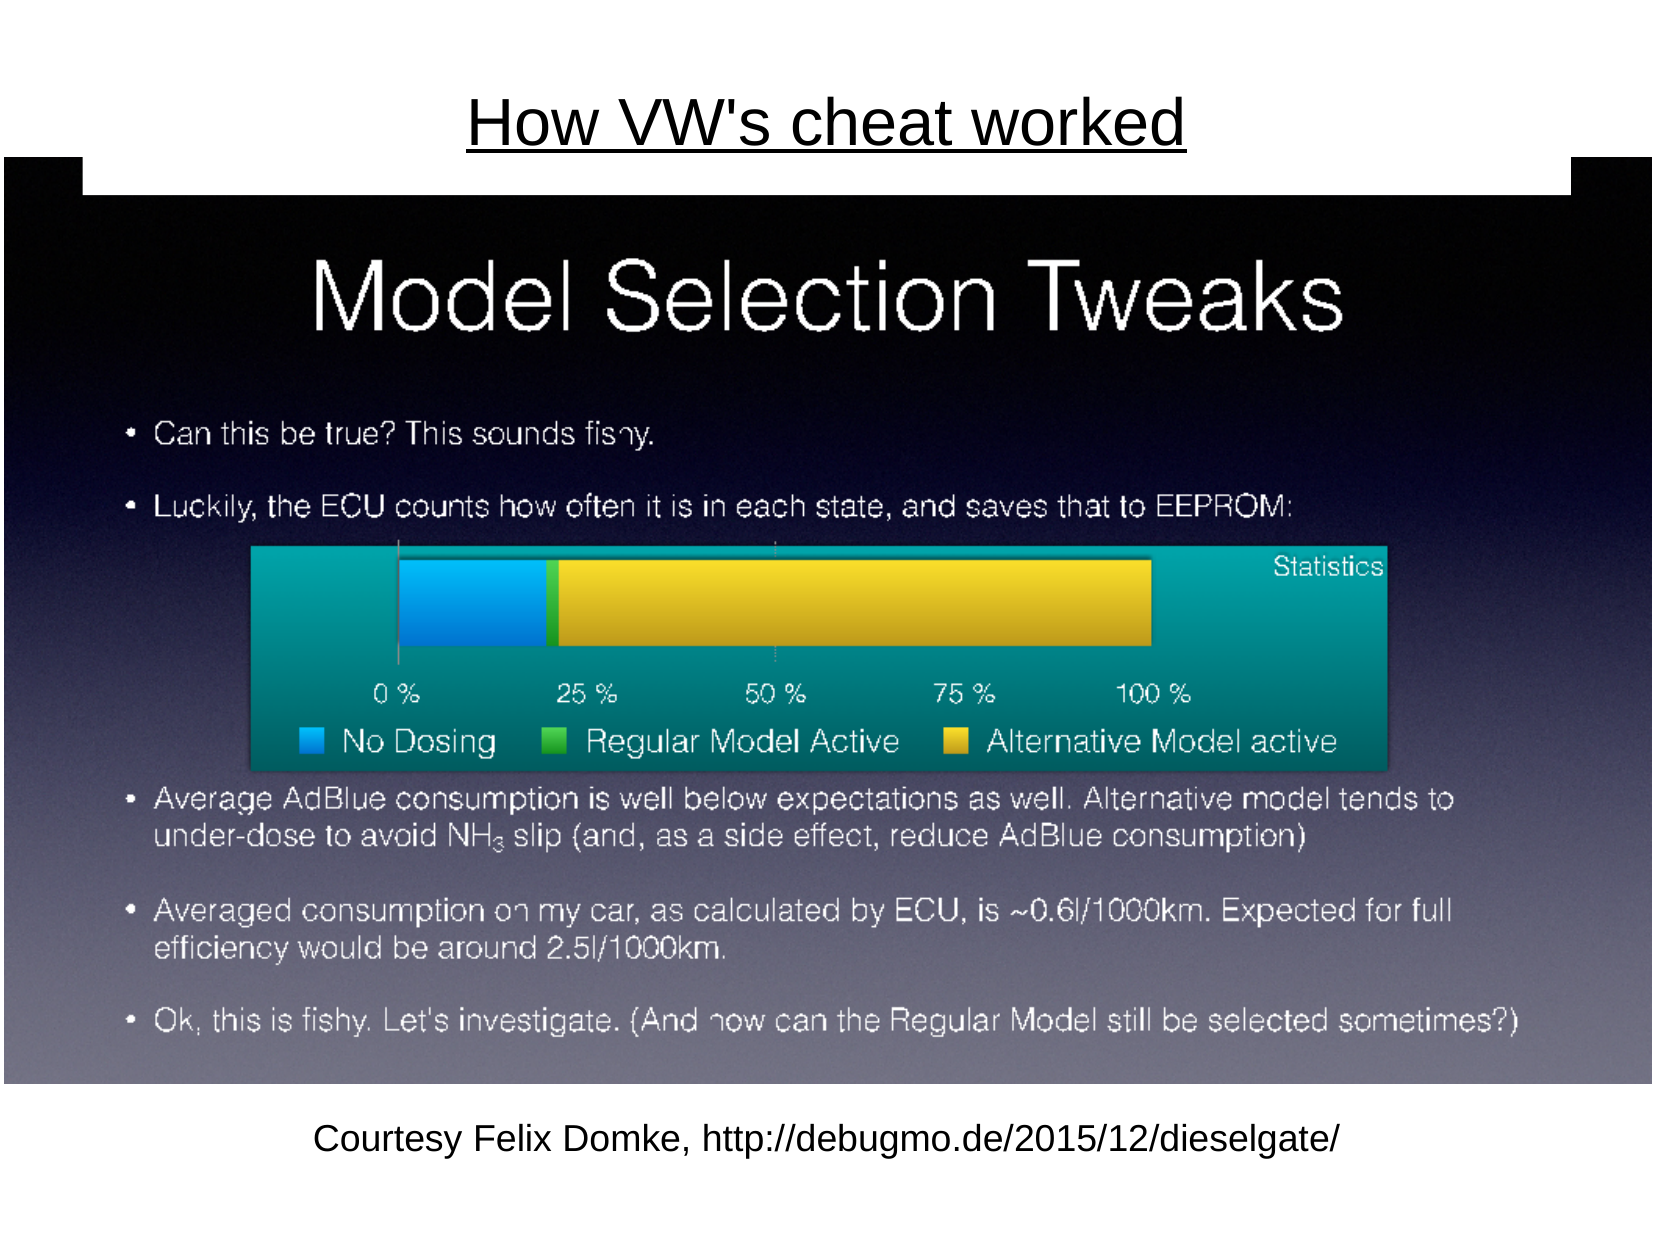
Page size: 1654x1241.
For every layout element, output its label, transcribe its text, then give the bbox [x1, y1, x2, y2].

text_box Courtesy Felix Domke, http://debugmo.de/2015/12/dieselgate/ [298, 1110, 1356, 1167]
title How VW's cheat worked [82, 49, 1571, 196]
picture [4, 157, 1652, 1085]
